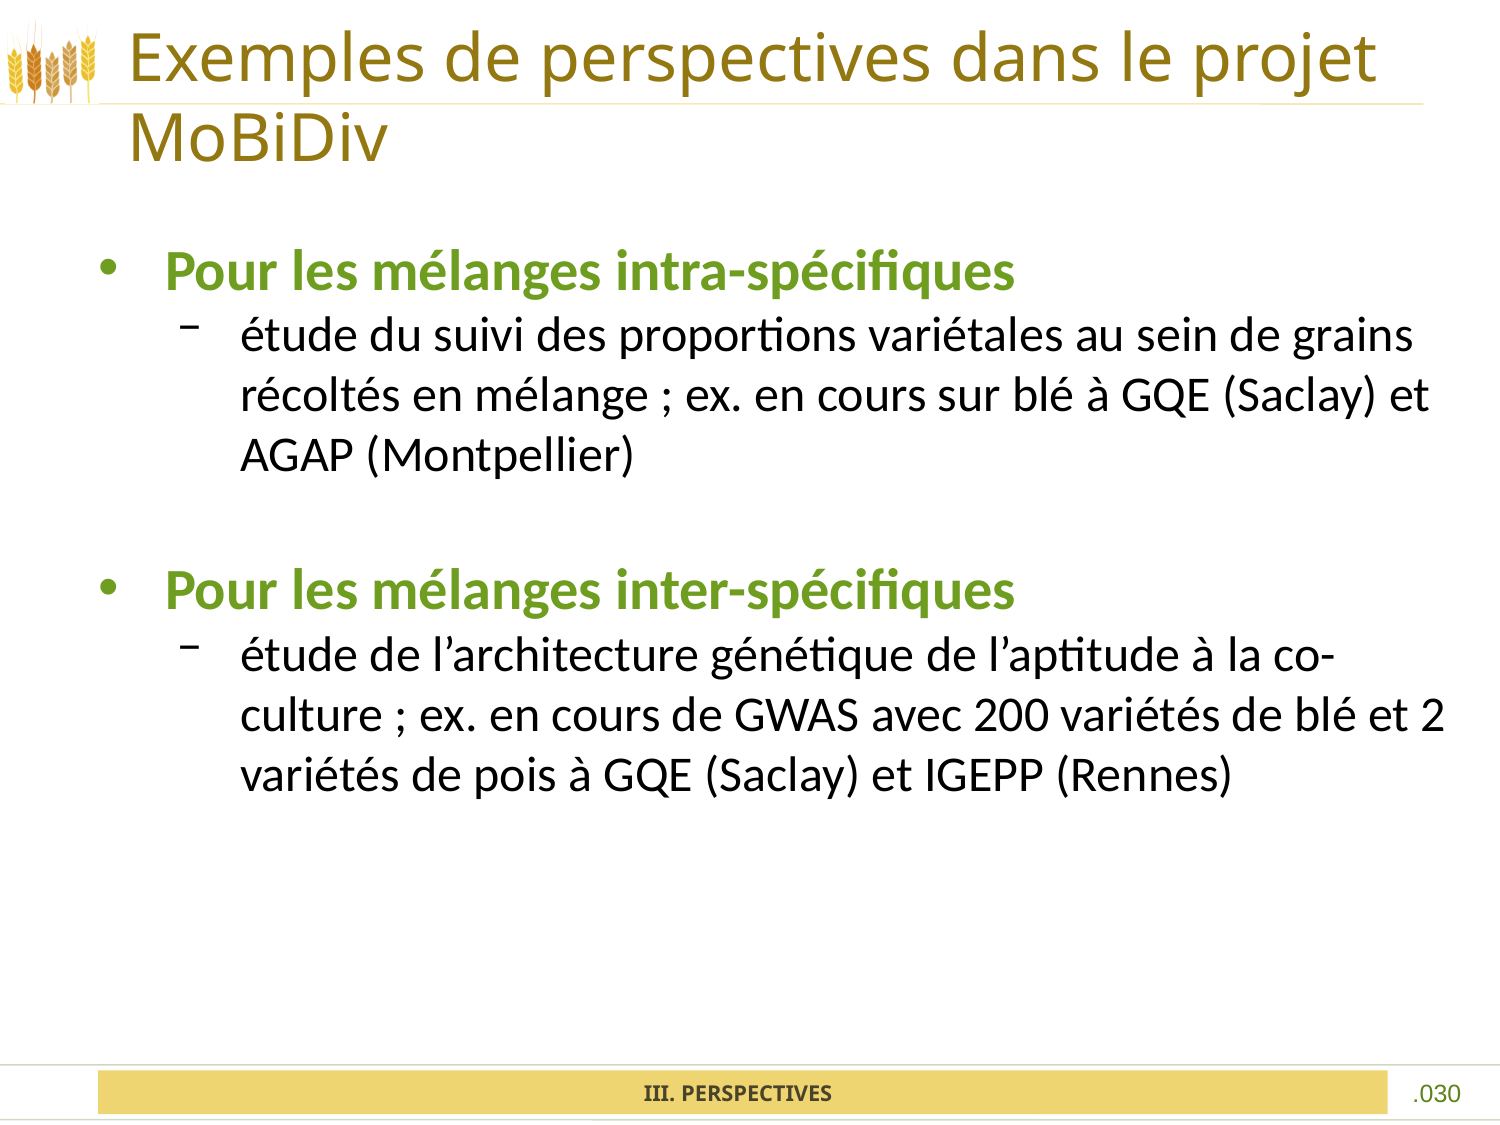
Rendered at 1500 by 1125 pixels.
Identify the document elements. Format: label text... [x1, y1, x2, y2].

title Exemples de perspectives dans le projet MoBiDiv [112, 7, 1500, 103]
text_box III. PERSPECTIVES [112, 1079, 1365, 1106]
list Pour les mélanges intra-spécifiques étude du suivi des proportions variétales au sein de grains récoltés en mélange ; ex. en cours sur blé à GQE (Saclay) et AGAP (Montpellier) Pour les mélanges inter-spécifiques étude de l’architecture génétique de l’aptitude à la co-culture ; ex. en cours de GWAS avec 200 variétés de blé et 2 variétés de pois à GQE (Saclay) et IGEPP (Rennes) [75, 224, 1483, 857]
picture [5, 18, 99, 104]
